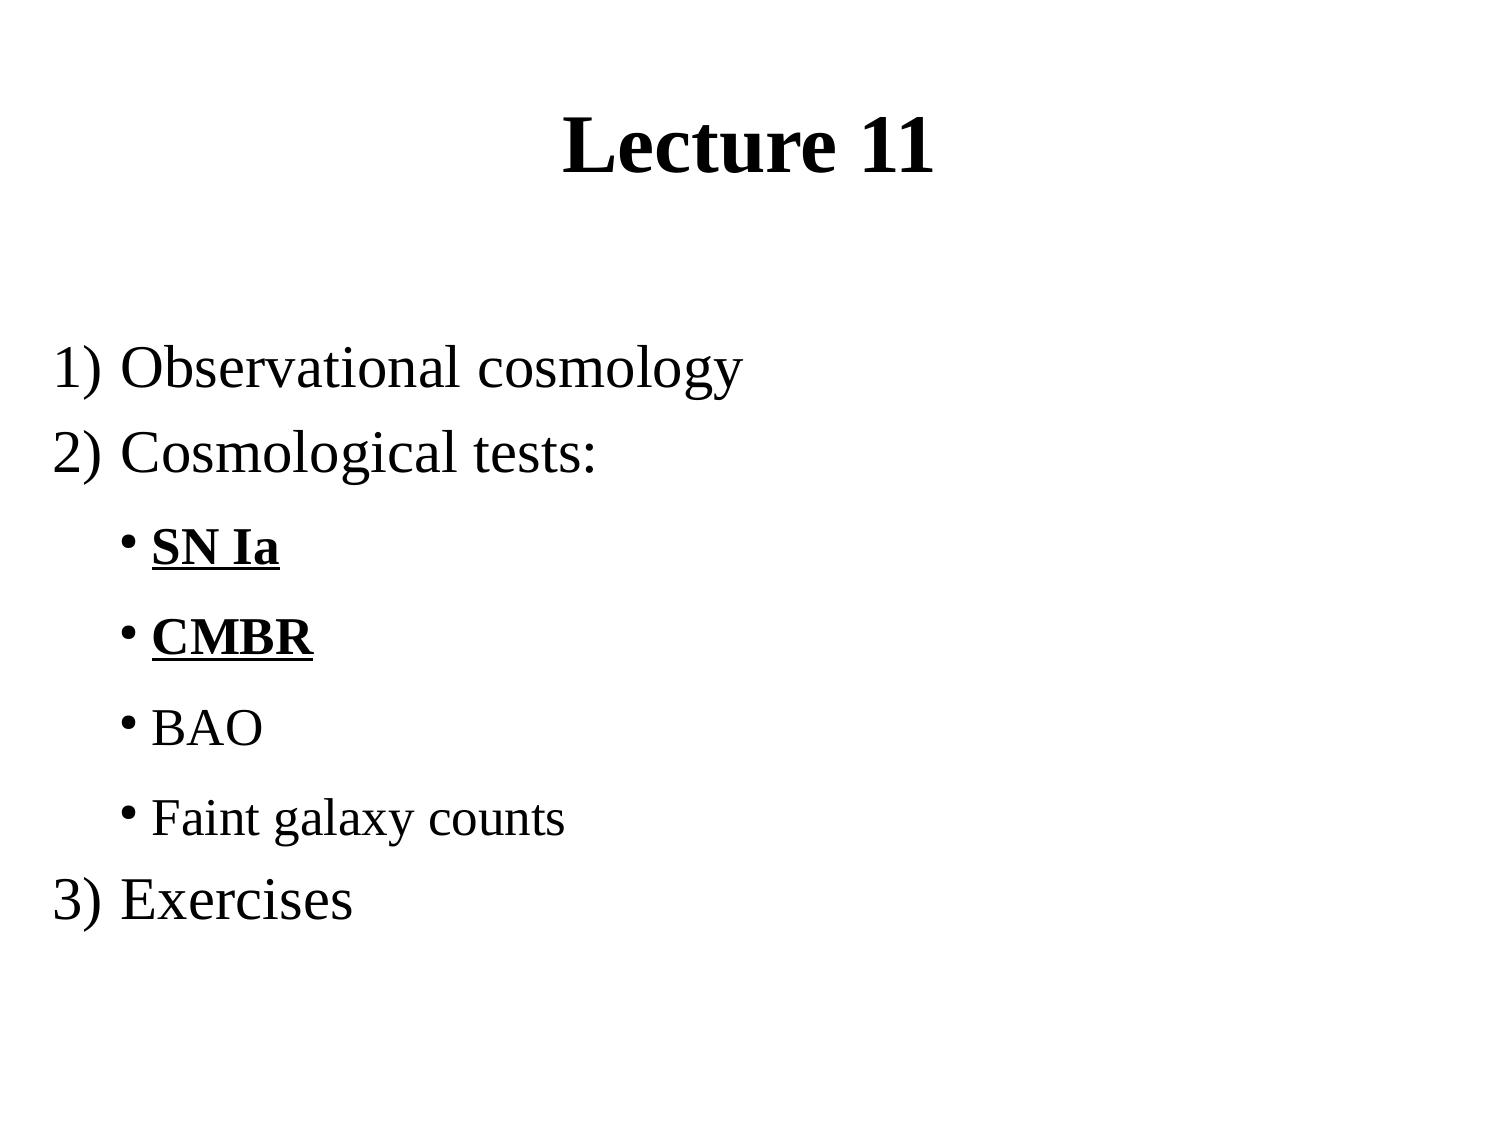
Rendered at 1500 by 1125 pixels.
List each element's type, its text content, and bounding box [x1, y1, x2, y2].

list Observational cosmology Cosmological tests: SN Ia CMBR BAO Faint galaxy counts Exercises [37, 319, 1463, 946]
title Lecture 11 [75, 45, 1425, 233]
